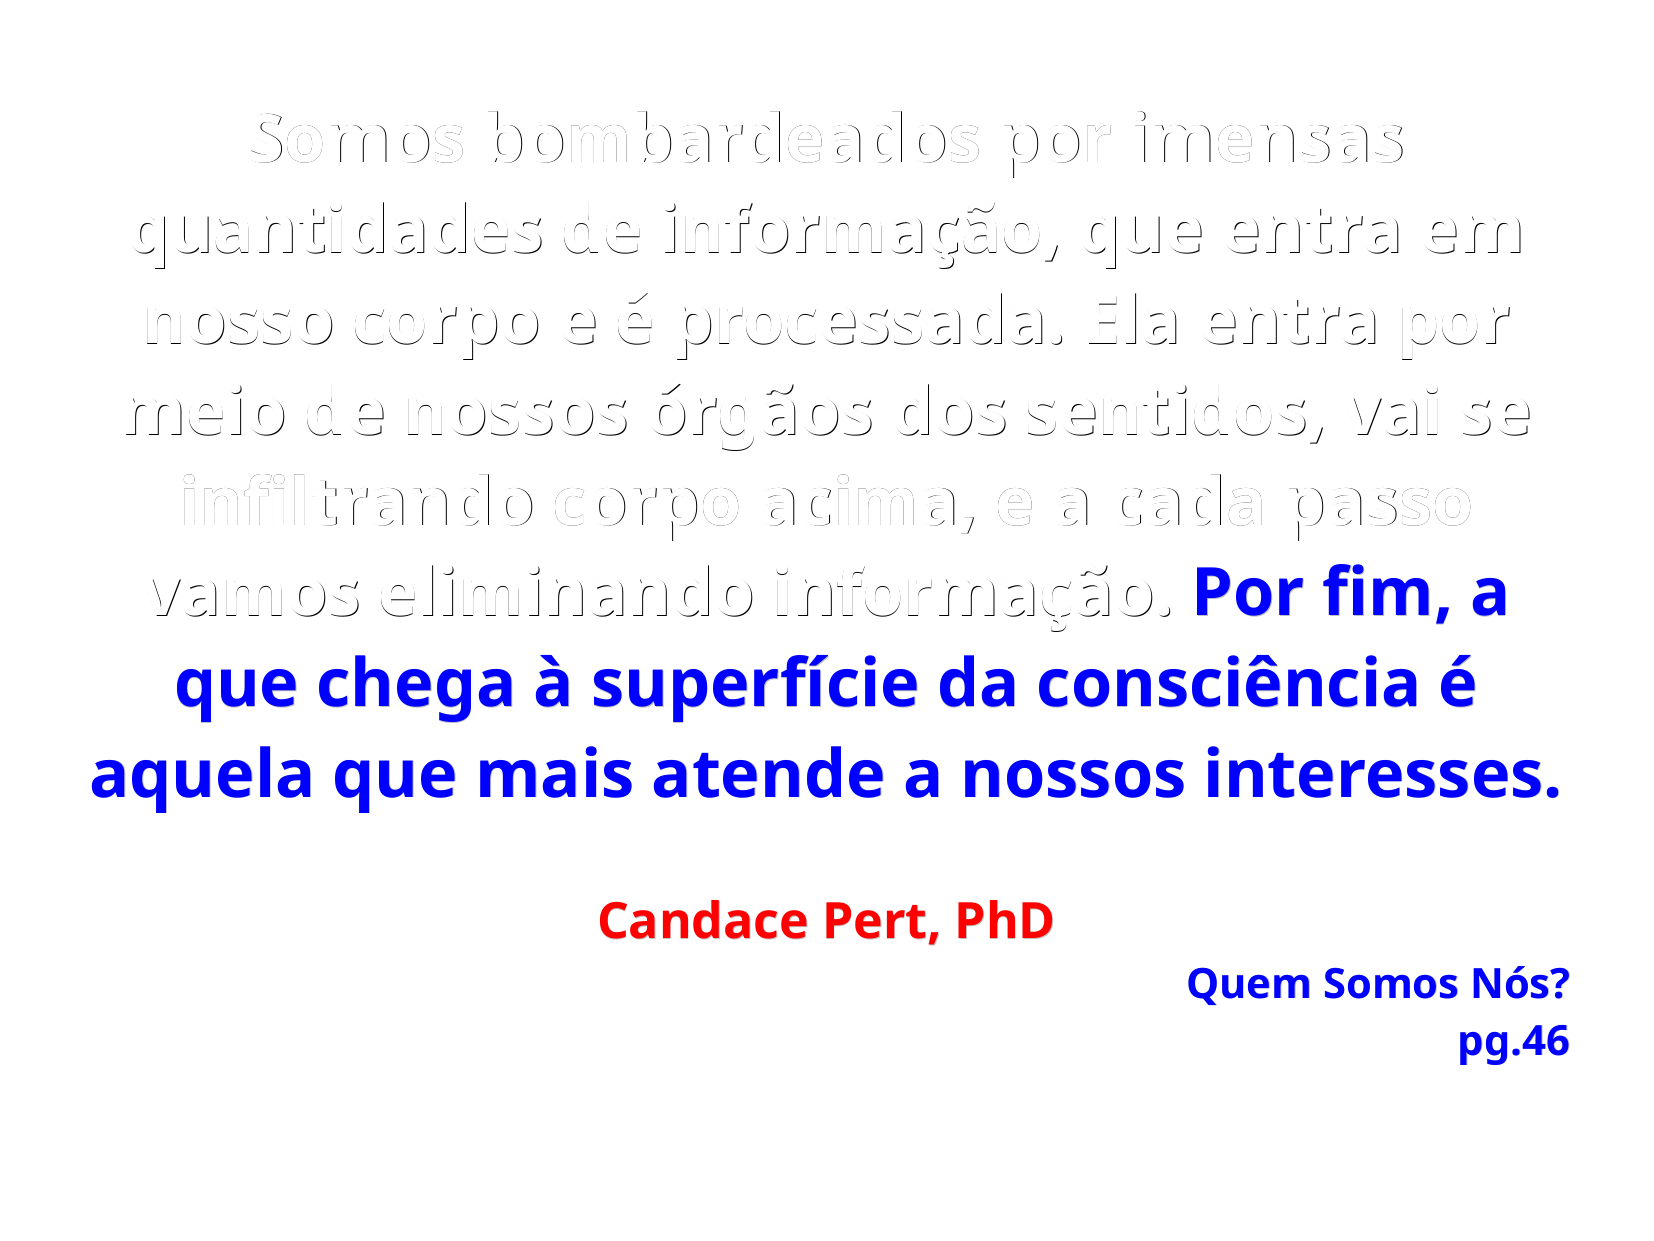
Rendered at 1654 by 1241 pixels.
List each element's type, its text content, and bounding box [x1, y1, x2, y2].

subtitle Somos bombardeados por imensas quantidades de informação, que entra em nosso corpo e é processada. Ela entra por meio de nossos órgãos dos sentidos, vai se infiltrando corpo acima, e a cada passo vamos eliminando informação. Por fim, a que chega à superfície da consciência é aquela que mais atende a nossos interesses. Candace Pert, PhD Quem Somos Nós? pg.46 [82, 49, 1571, 1109]
